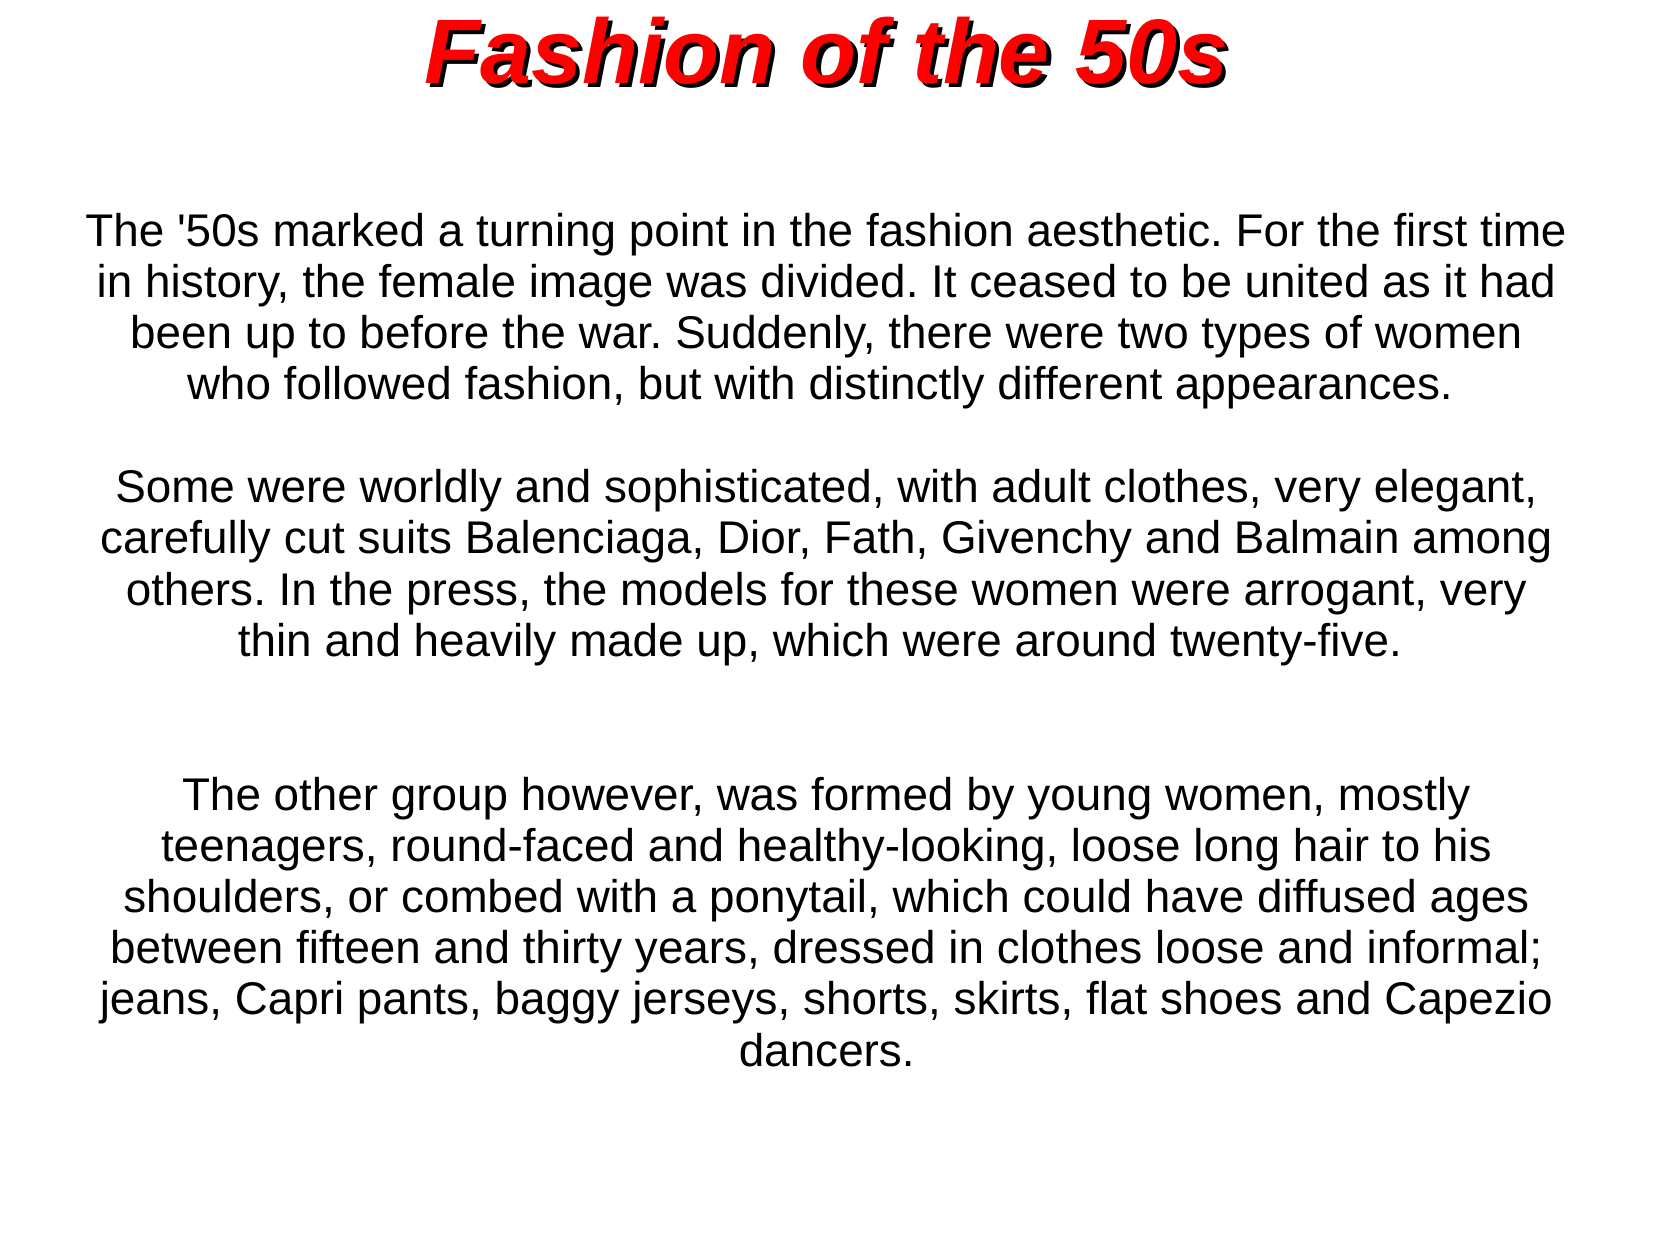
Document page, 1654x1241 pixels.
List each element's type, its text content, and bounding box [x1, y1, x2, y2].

subtitle The '50s marked a turning point in the fashion aesthetic. For the first time in history, the female image was divided. It ceased to be united as it had been up to before the war. Suddenly, there were two types of women who followed fashion, but with distinctly different appearances. Some were worldly and sophisticated, with adult clothes, very elegant, carefully cut suits Balenciaga, Dior, Fath, Givenchy and Balmain among others. In the press, the models for these women were arrogant, very thin and heavily made up, which were around twenty-five. The other group however, was formed by young women, mostly teenagers, round-faced and healthy-looking, loose long hair to his shoulders, or combed with a ponytail, which could have diffused ages between fifteen and thirty years, dressed in clothes loose and informal; jeans, Capri pants, baggy jerseys, shorts, skirts, flat shoes and Capezio dancers. [82, 147, 1571, 1134]
title Fashion of the 50s [0, 0, 1654, 103]
